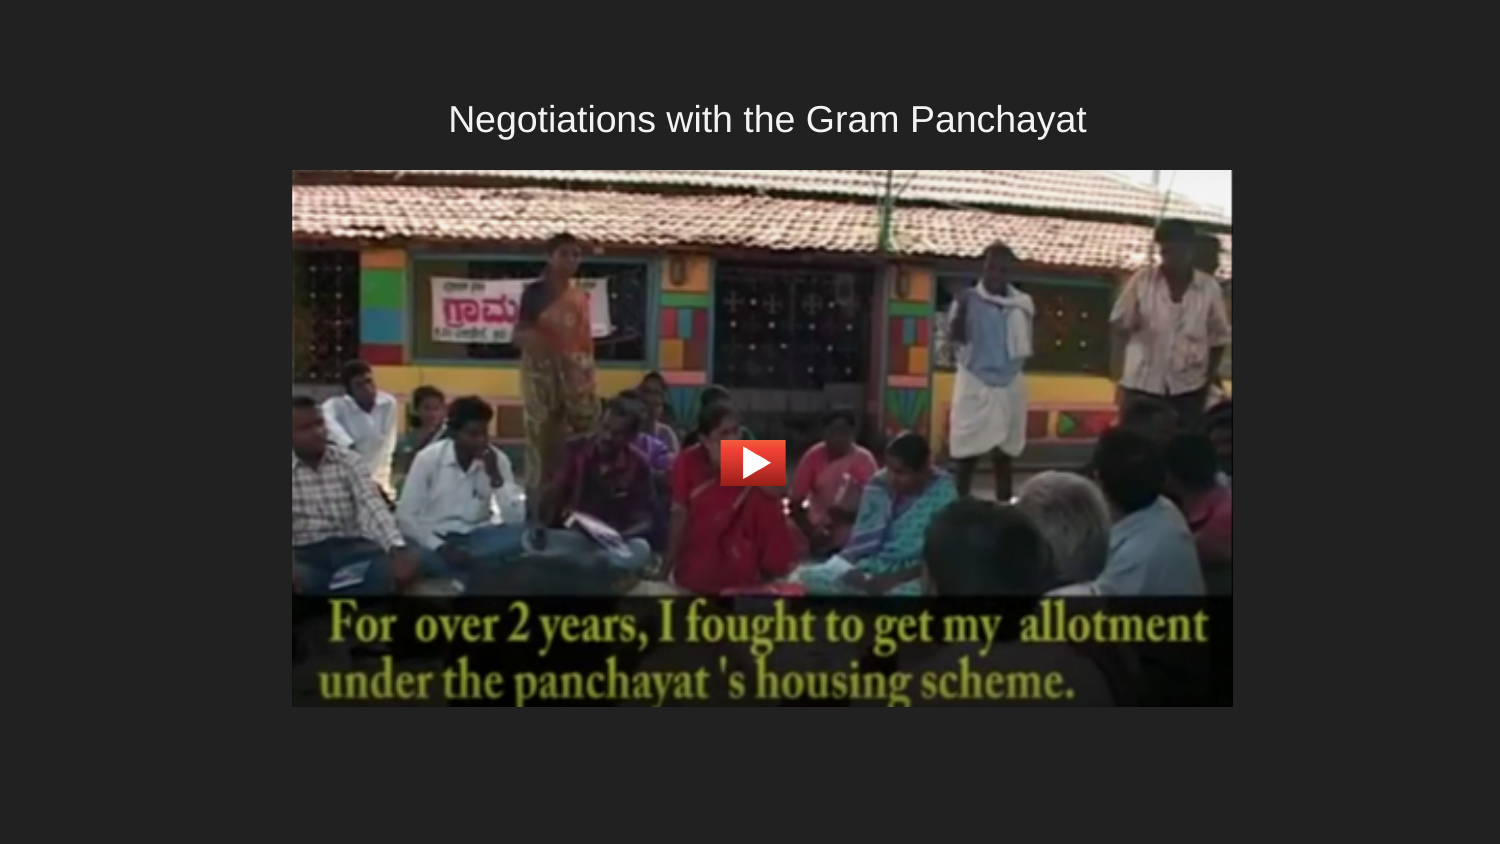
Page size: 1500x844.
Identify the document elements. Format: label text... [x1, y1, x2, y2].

picture [292, 170, 1233, 707]
title Negotiations with the Gram Panchayat [51, 72, 1449, 167]
